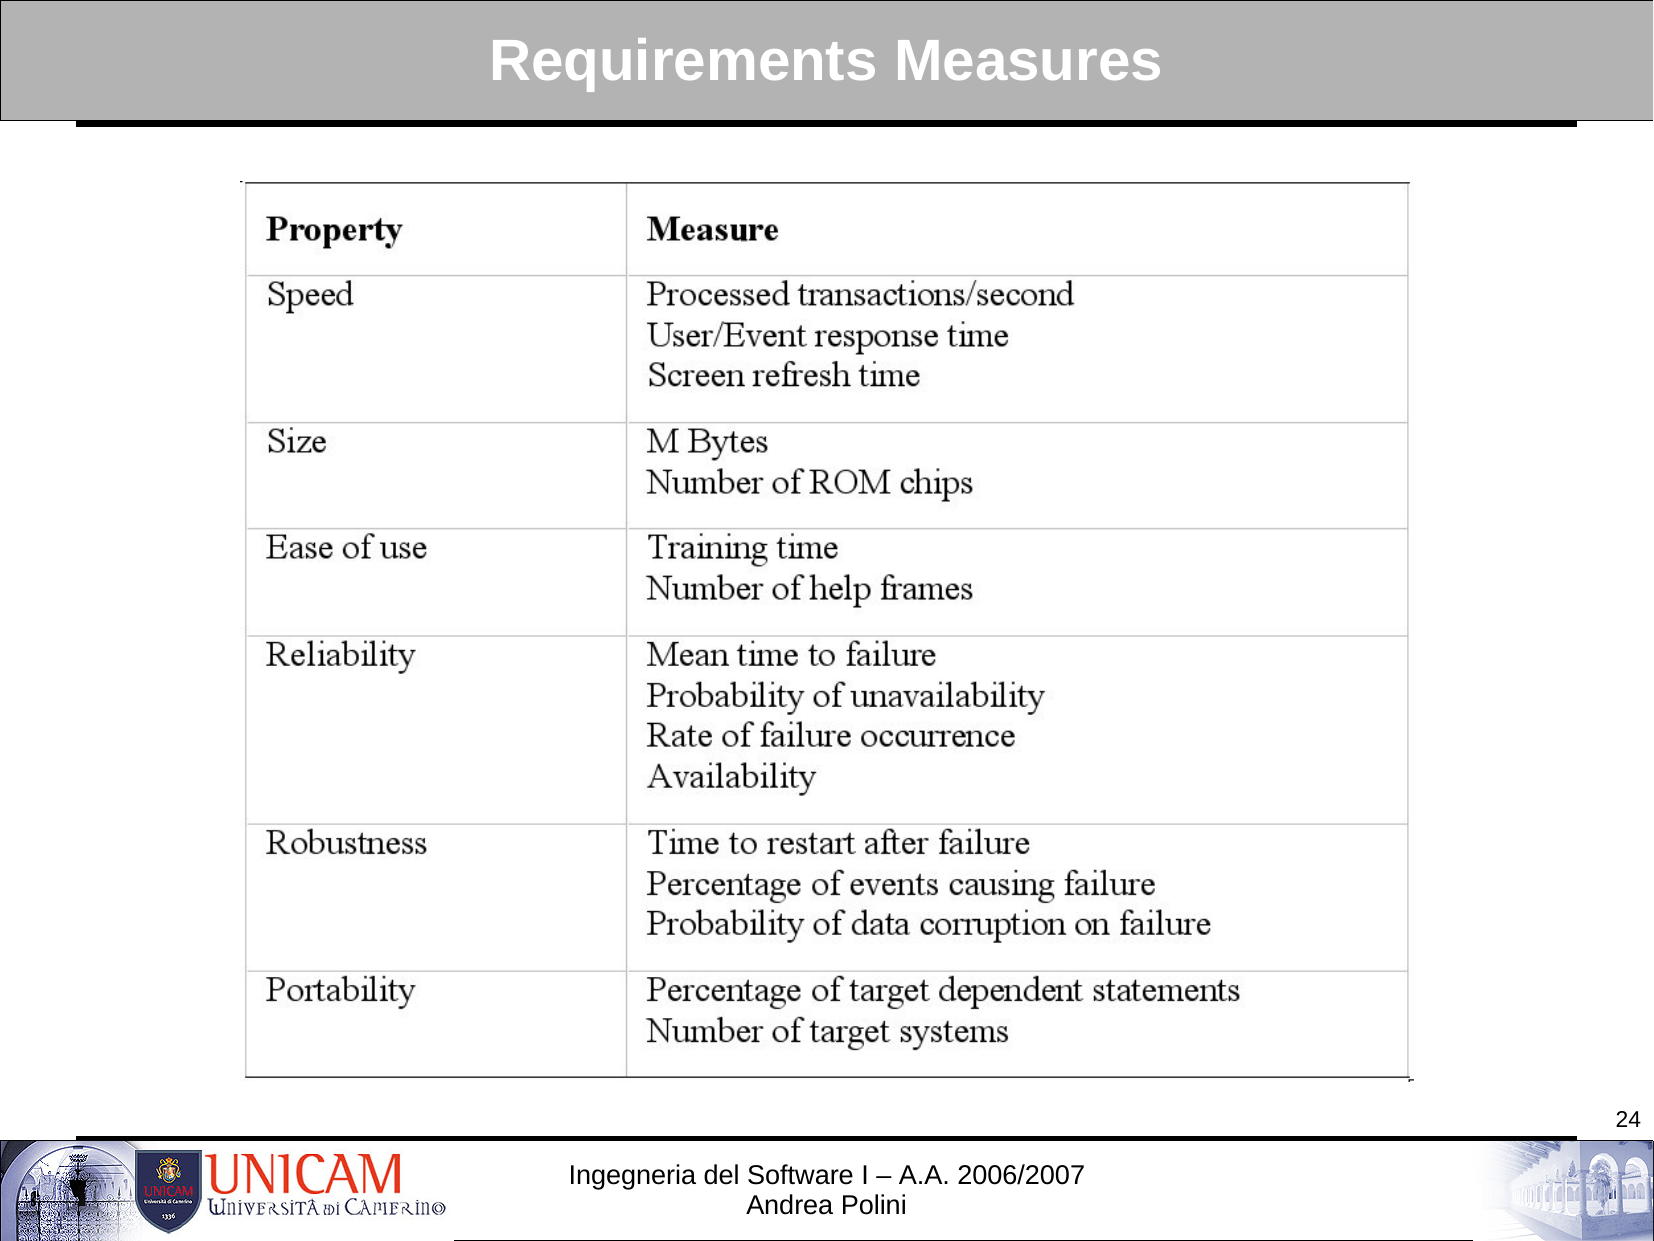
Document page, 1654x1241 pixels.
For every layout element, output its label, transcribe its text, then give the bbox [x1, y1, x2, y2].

picture [0, 1141, 454, 1241]
picture [1473, 1141, 1654, 1241]
title Requirements Measures [0, 0, 1653, 121]
picture [240, 181, 1414, 1082]
